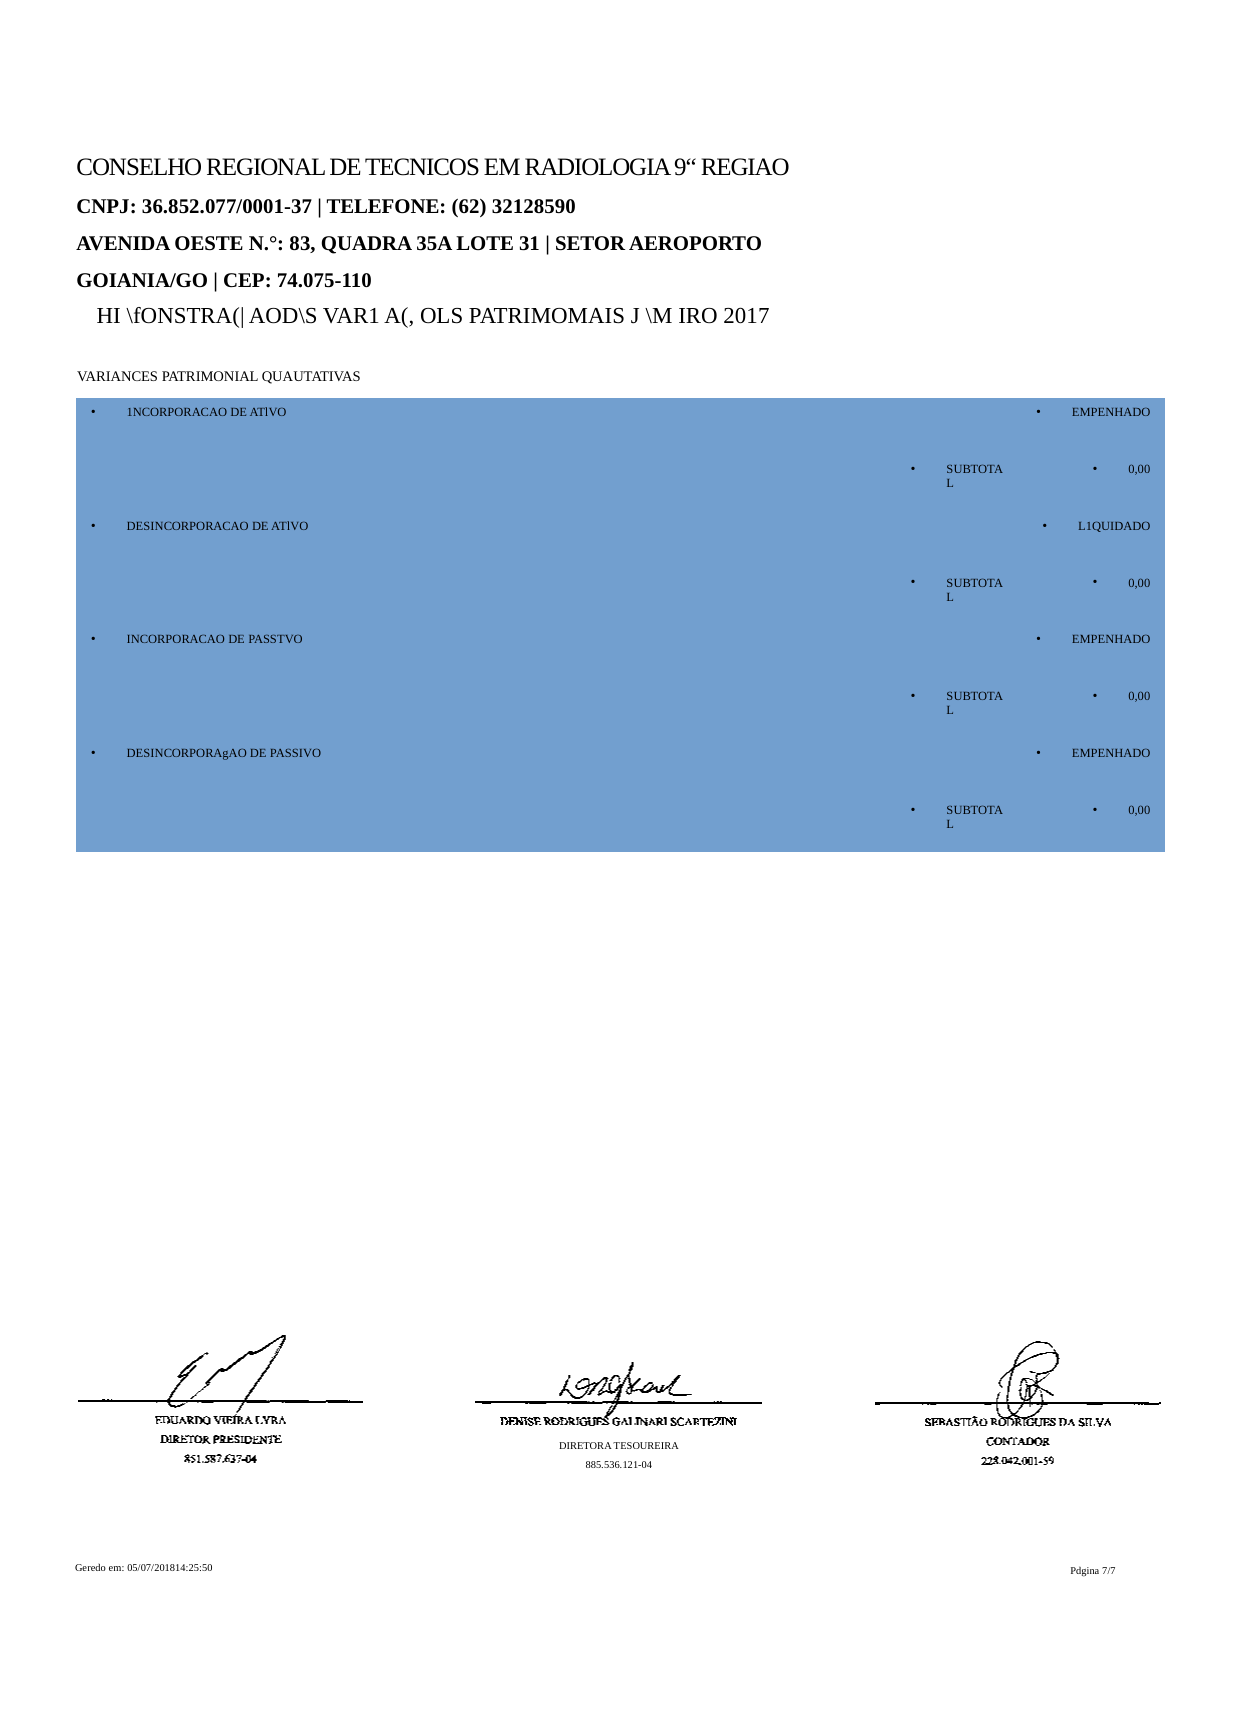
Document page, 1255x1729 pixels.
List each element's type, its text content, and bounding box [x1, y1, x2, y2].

table_cell [76, 796, 592, 852]
table_cell EMPENHADO [1021, 625, 1165, 682]
table_cell [76, 455, 592, 512]
table_header [592, 398, 1021, 455]
table_cell 0,00 [1021, 796, 1165, 852]
text_box CONSELHO REGIONAL DE TECNICOS EM RADIOLOGIA 9“ REGIAO CNPJ: 36.852.077/0001-37 | TELEFONE: (62) 32128590 AVENIDA OESTE N.°: 83, QUADRA 35A LOTE 31 | SETOR AEROPORTO GOIANIA/GO | CEP: 74.075-110 HI \fONSTRA(| AOD\S VAR1 A(, OLS PATRIMOMAIS J \M IRO 2017 [76, 144, 979, 347]
table_cell SUBTOTAL [592, 682, 1021, 739]
picture [875, 1341, 1161, 1465]
table_cell 0,00 [1021, 568, 1165, 625]
table_cell SUBTOTAL [592, 455, 1021, 512]
picture [475, 1362, 762, 1427]
text_box Pdgina 7/7 [1070, 1564, 1125, 1581]
table_header EMPENHADO [1021, 398, 1165, 455]
table_cell [592, 625, 1021, 682]
table_cell INCORPORACAO DE PASSTVO [76, 625, 592, 682]
table_cell [76, 568, 592, 625]
text_box Geredo em: 05/07/201814:25:50 [75, 1561, 235, 1577]
table_cell DESINCORPORACAO DE ATlVO [76, 512, 592, 568]
table_cell 0,00 [1021, 682, 1165, 739]
table_cell 0,00 [1021, 455, 1165, 512]
table_cell [592, 739, 1021, 796]
text_box VARIANCES PATRIMONIAL QUAUTATIVAS [77, 367, 397, 390]
table_cell SUBTOTAL [592, 796, 1021, 852]
table_cell [592, 512, 1021, 568]
table_cell SUBTOTAL [592, 568, 1021, 625]
table_cell EMPENHADO [1021, 739, 1165, 796]
table_cell [76, 682, 592, 739]
table_cell L1QUIDADO [1021, 512, 1165, 568]
table_cell DESINCORPORAgAO DE PASSIVO [76, 739, 592, 796]
text_box DIRETORA TESOUREIRA 885.536.121-04 [550, 1433, 688, 1468]
table_header 1NCORPORACAO DE ATlVO [76, 398, 592, 455]
picture [78, 1335, 363, 1463]
